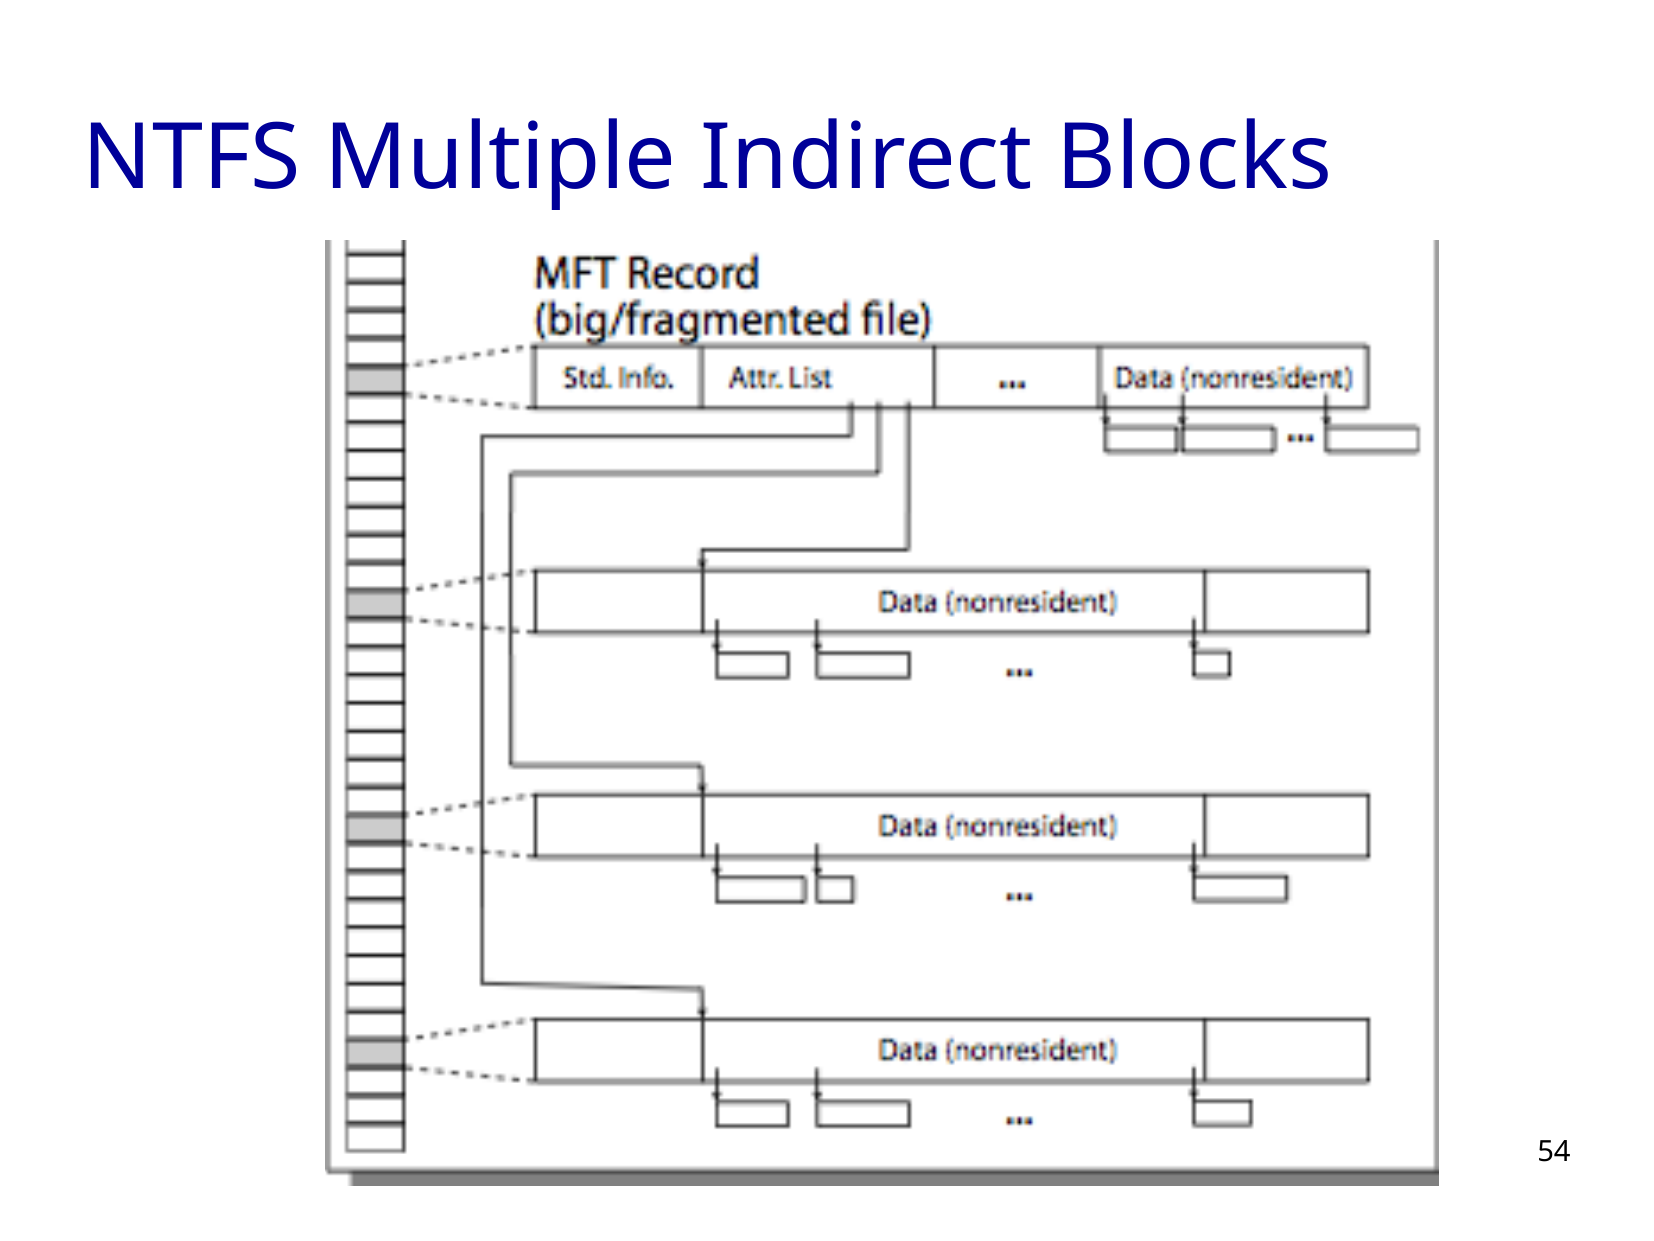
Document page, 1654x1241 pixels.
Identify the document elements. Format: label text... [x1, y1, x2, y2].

picture [22, 240, 1654, 1186]
title NTFS Multiple Indirect Blocks [82, 49, 1571, 240]
